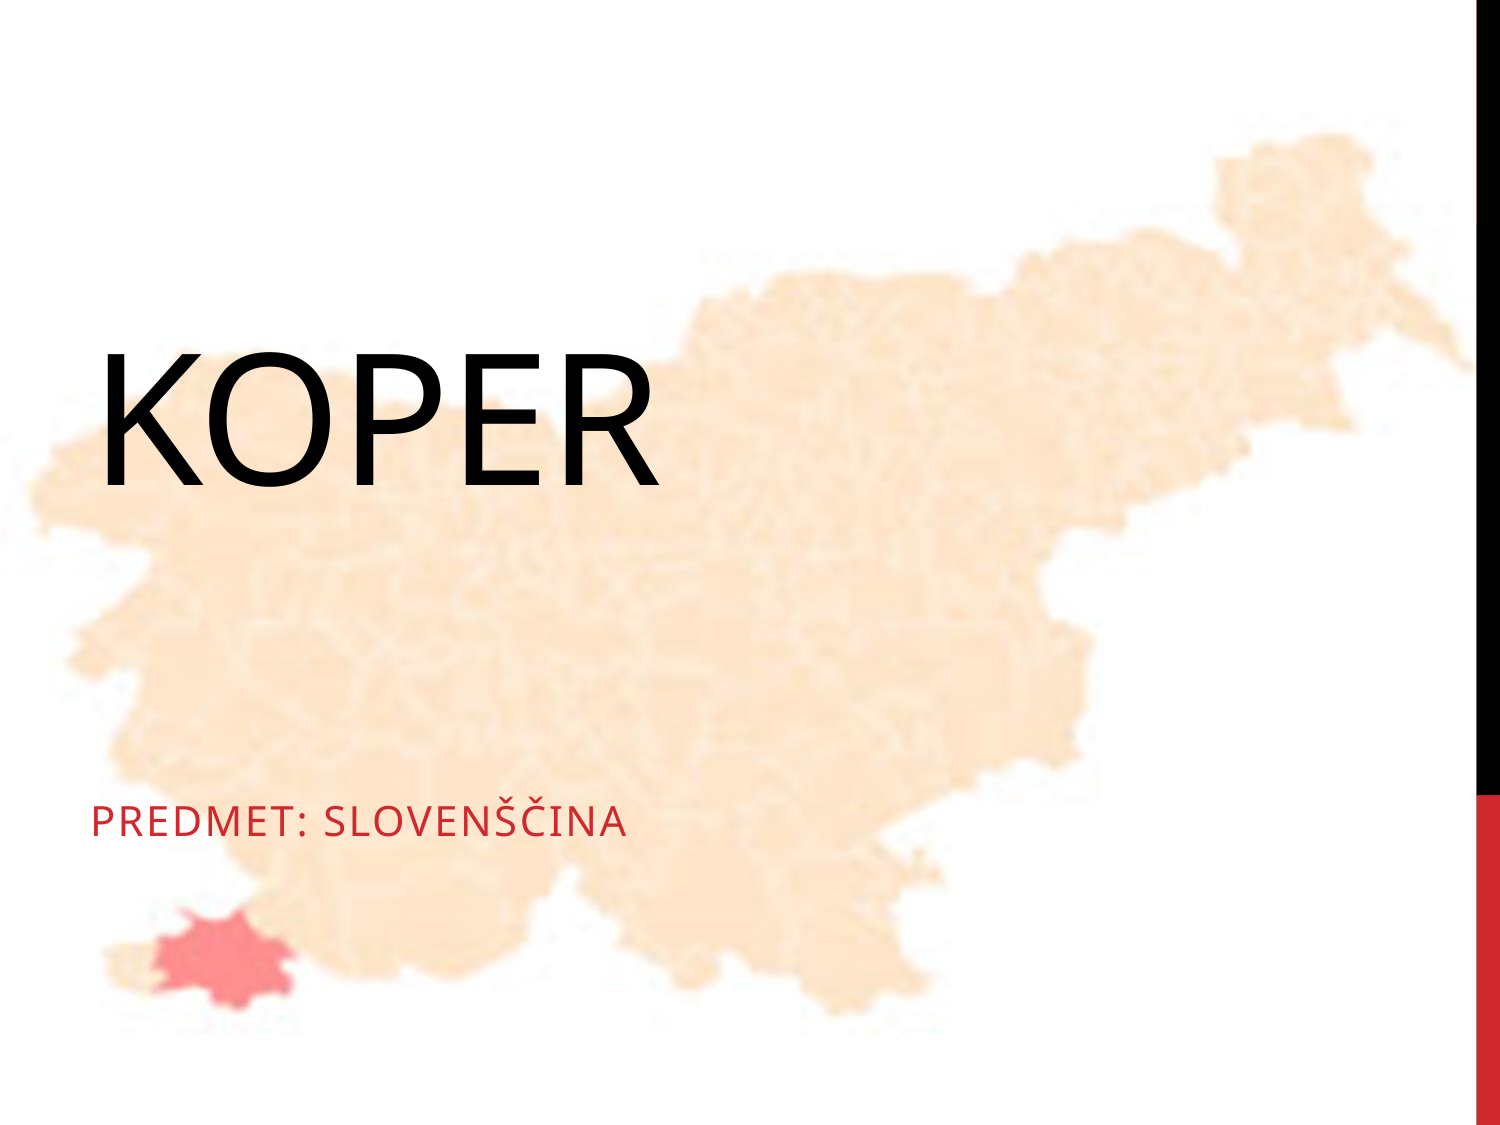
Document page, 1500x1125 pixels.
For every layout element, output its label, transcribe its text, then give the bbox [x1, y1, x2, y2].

picture [0, 0, 1476, 1125]
title KOPER [75, 37, 1350, 788]
subtitle Predmet: Slovenščina [75, 787, 1200, 938]
